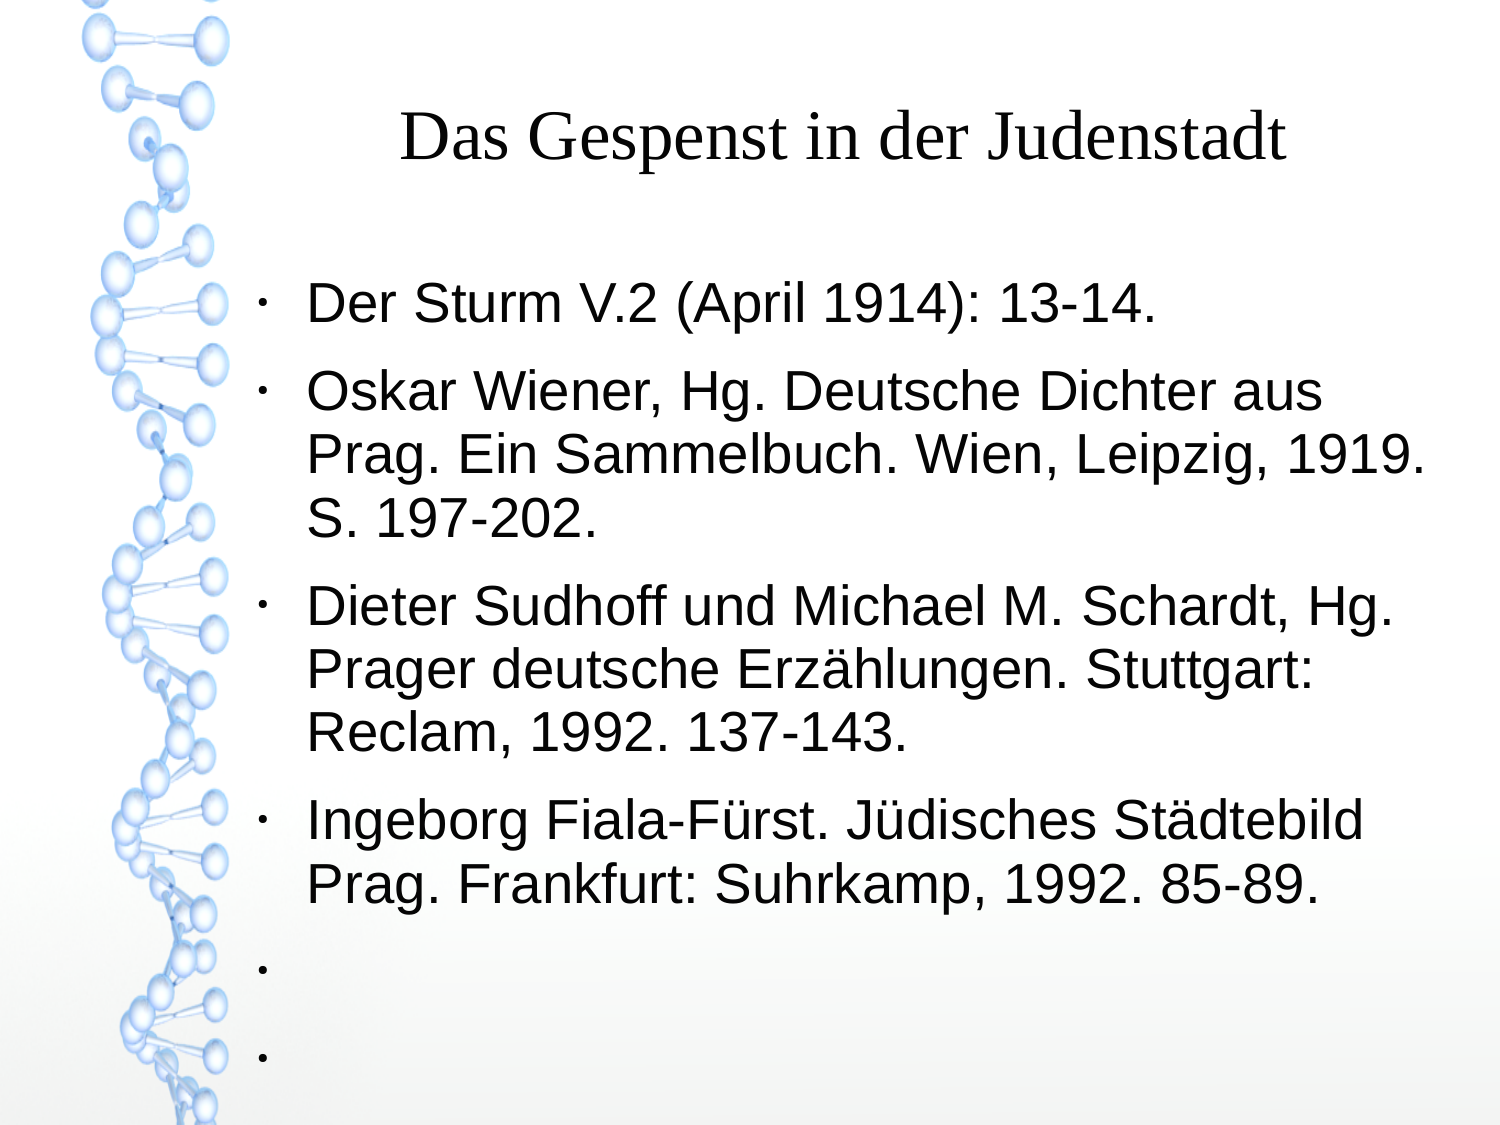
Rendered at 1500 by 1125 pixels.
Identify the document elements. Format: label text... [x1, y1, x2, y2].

title Das Gespenst in der Judenstadt [241, 42, 1447, 229]
picture [0, 0, 1500, 1125]
list Der Sturm V.2 (April 1914): 13-14. Oskar Wiener, Hg. Deutsche Dichter aus Prag. Ein Sammelbuch. Wien, Leipzig, 1919. S. 197-202. Dieter Sudhoff und Michael M. Schardt, Hg. Prager deutsche Erzählungen. Stuttgart: Reclam, 1992. 137-143. Ingeborg Fiala-Fürst. Jüdisches Städtebild Prag. Frankfurt: Suhrkamp, 1992. 85-89. [241, 271, 1447, 924]
